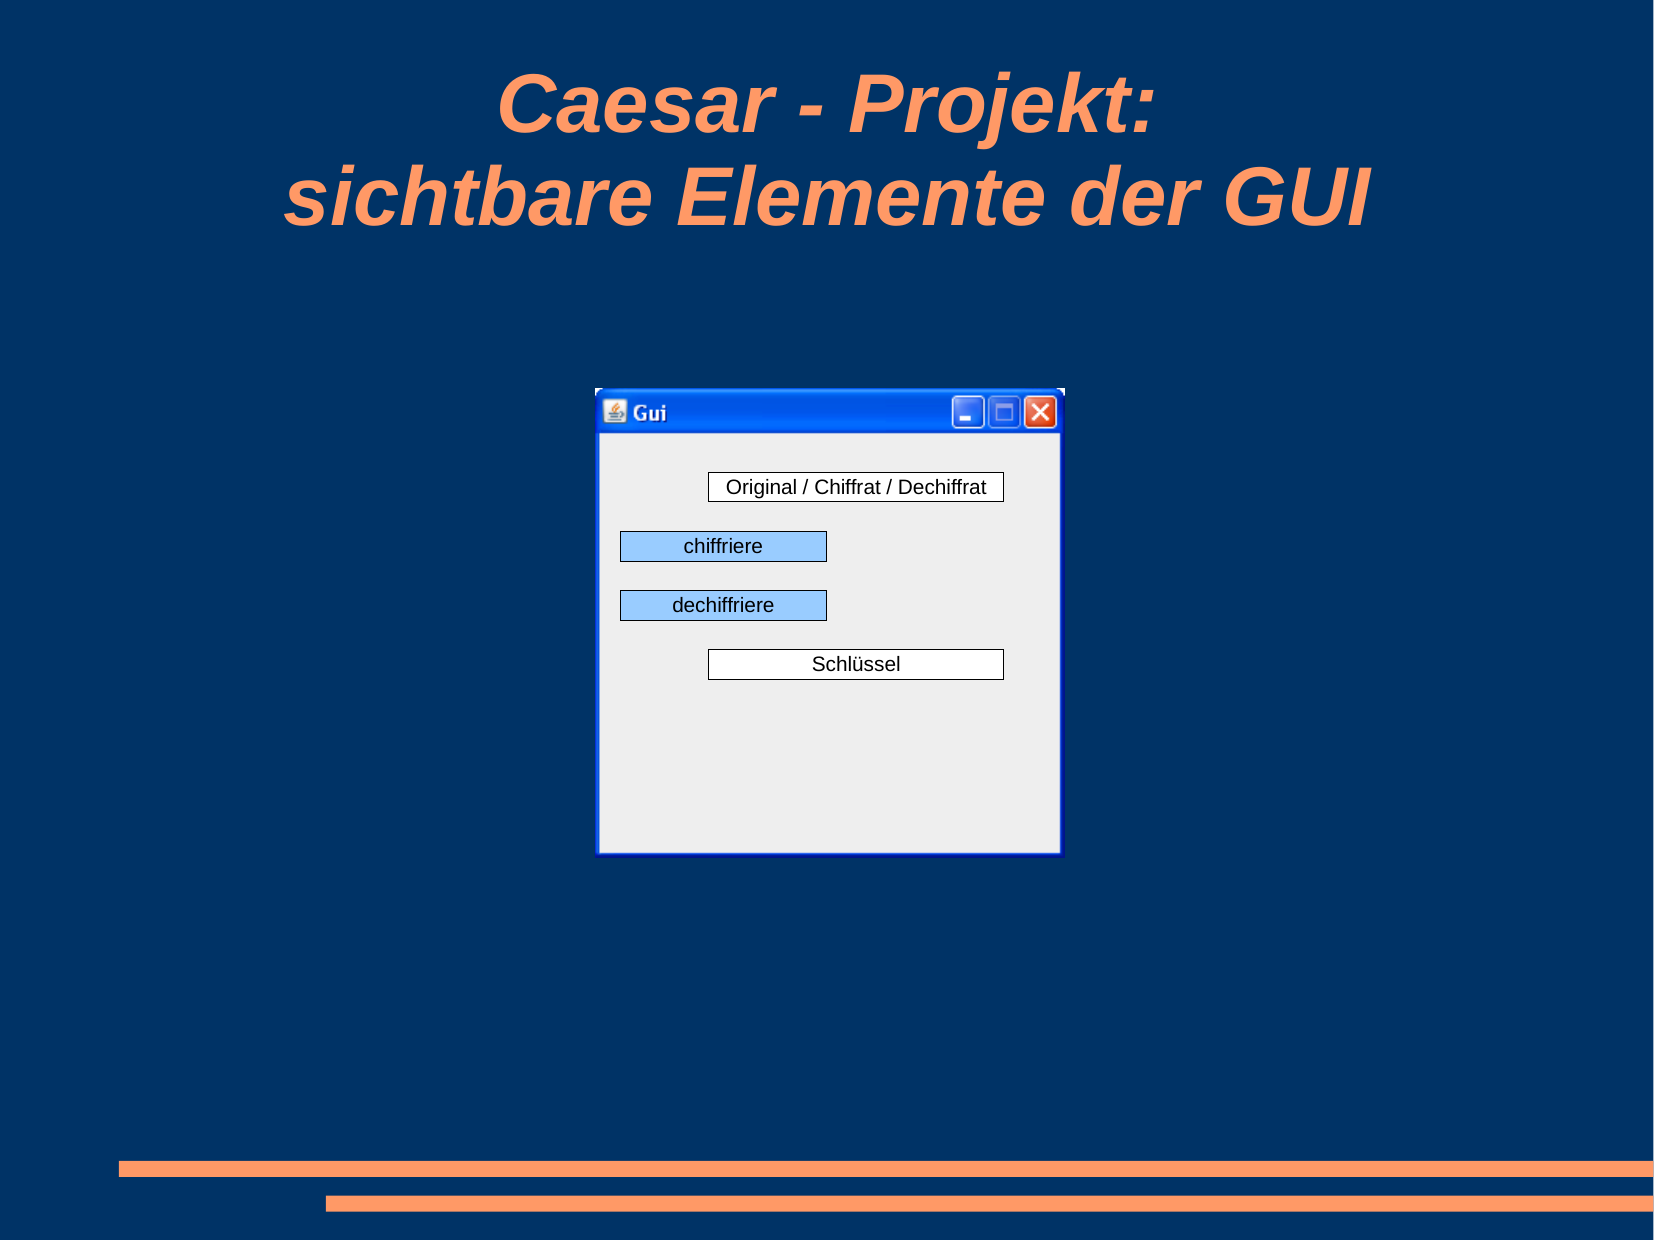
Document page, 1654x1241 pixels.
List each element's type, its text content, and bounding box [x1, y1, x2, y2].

picture [595, 388, 1065, 858]
title Caesar - Projekt: sichtbare Elemente der GUI [121, 53, 1534, 247]
text_box Original / Chiffrat / Dechiffrat [708, 472, 1004, 502]
text_box dechiffriere [620, 590, 827, 621]
text_box chiffriere [620, 531, 827, 562]
text_box Schlüssel [708, 649, 1004, 680]
